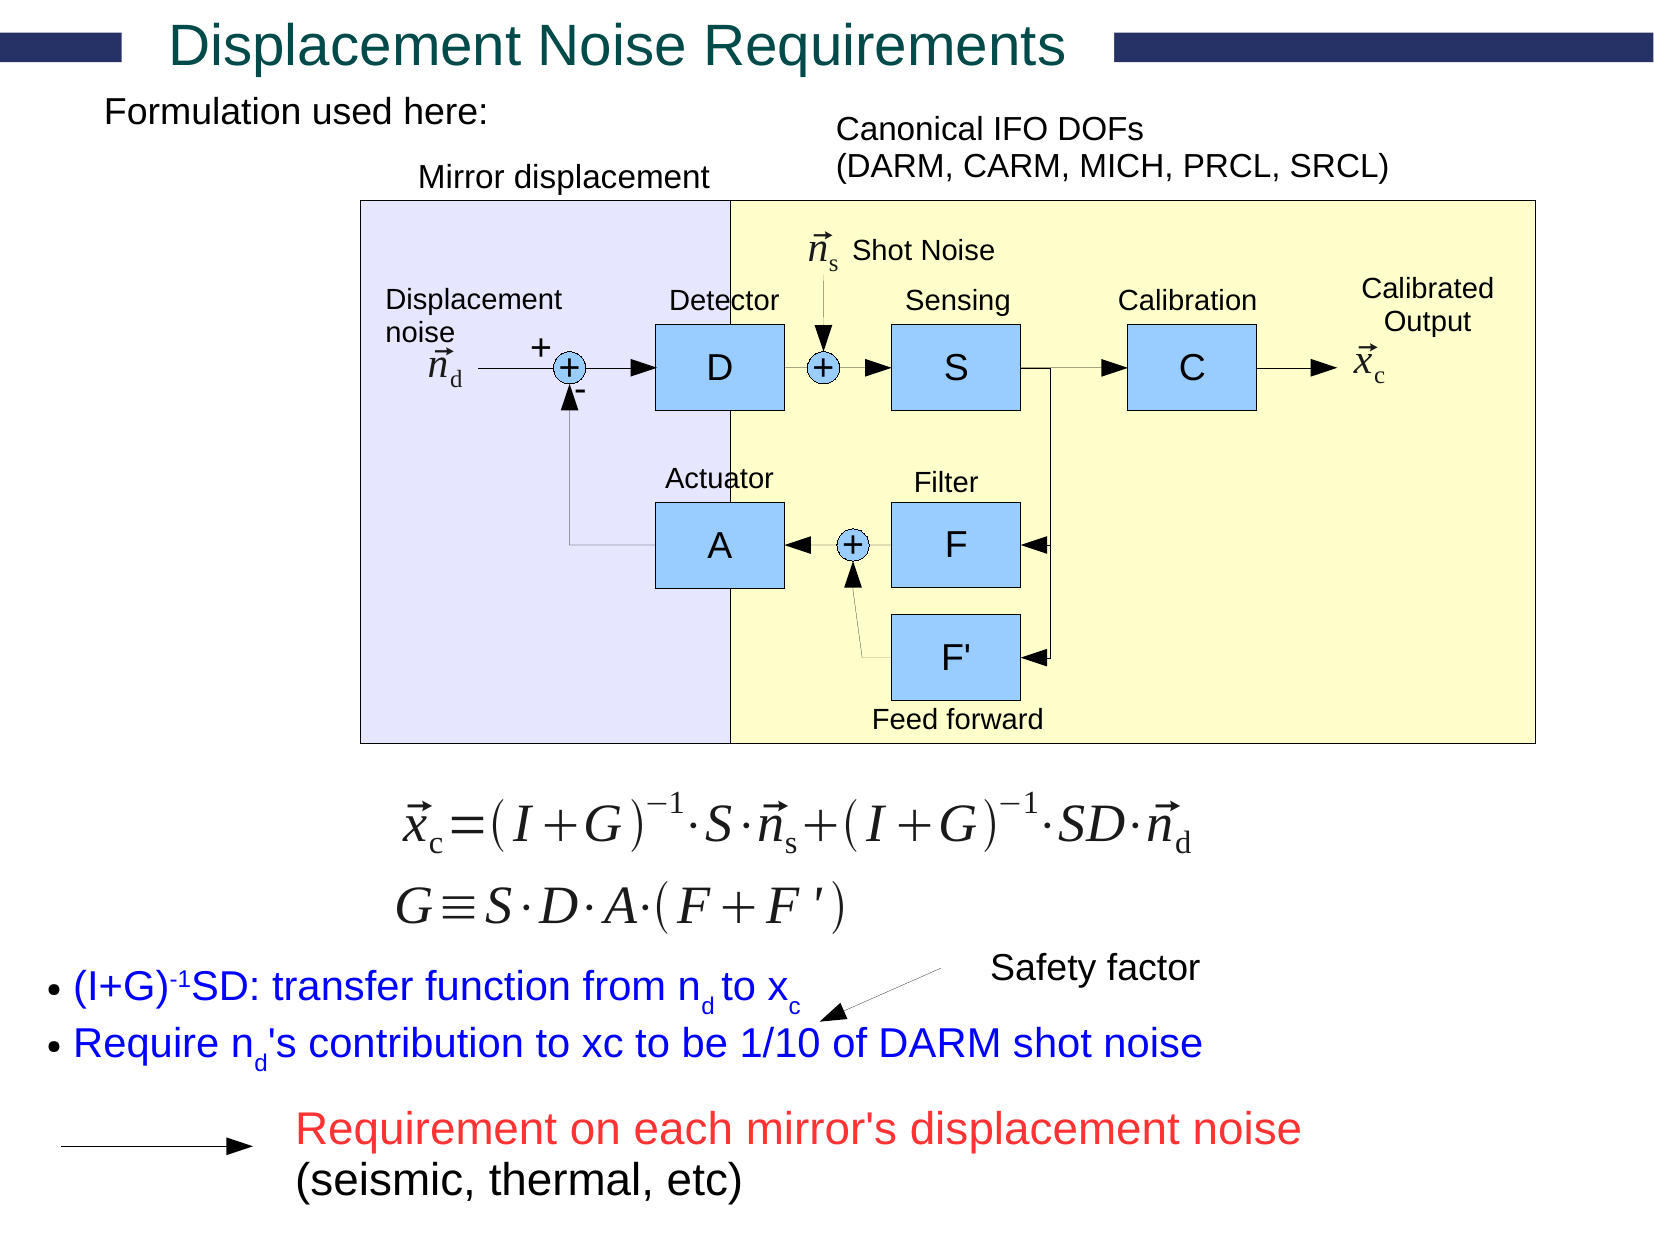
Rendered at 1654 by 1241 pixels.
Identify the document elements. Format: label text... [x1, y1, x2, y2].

text_box Safety factor [975, 939, 1216, 997]
text_box C [1127, 325, 1257, 411]
chart [800, 224, 846, 277]
text_box Shot Noise [837, 226, 1011, 274]
text_box S [891, 325, 1021, 411]
text_box (I+G)-1SD: transfer function from nd to xc Require nd's contribution to xc to be 1/10 of DARM shot noise [31, 955, 1219, 1084]
chart [389, 875, 854, 937]
text_box + [836, 528, 870, 561]
text_box Canonical IFO DOFs (DARM, CARM, MICH, PRCL, SRCL) [821, 103, 1406, 193]
chart [1343, 336, 1392, 389]
text_box + [807, 351, 840, 384]
text_box D [655, 325, 785, 411]
text_box Calibration [1103, 276, 1273, 325]
text_box Formulation used here: [89, 82, 504, 140]
text_box Displacement noise [370, 275, 578, 357]
text_box Actuator [650, 454, 790, 502]
title Displacement Noise Requirements [121, 12, 1115, 78]
text_box Calibrated Output [1346, 265, 1510, 346]
text_box F [891, 502, 1021, 588]
text_box + [515, 357, 568, 377]
chart [391, 785, 1198, 861]
text_box [360, 200, 1536, 744]
text_box Requirement on each mirror's displacement noise (seismic, thermal, etc) [280, 1095, 1331, 1214]
text_box F' [891, 614, 1021, 695]
chart [420, 357, 468, 393]
text_box A [655, 502, 785, 589]
text_box Mirror displacement [403, 150, 726, 203]
text_box Filter [899, 458, 994, 507]
text_box Detector [654, 276, 796, 325]
text_box Sensing [890, 276, 1026, 325]
text_box - [559, 359, 602, 417]
text_box + [568, 354, 584, 359]
text_box Feed forward [857, 695, 1060, 743]
